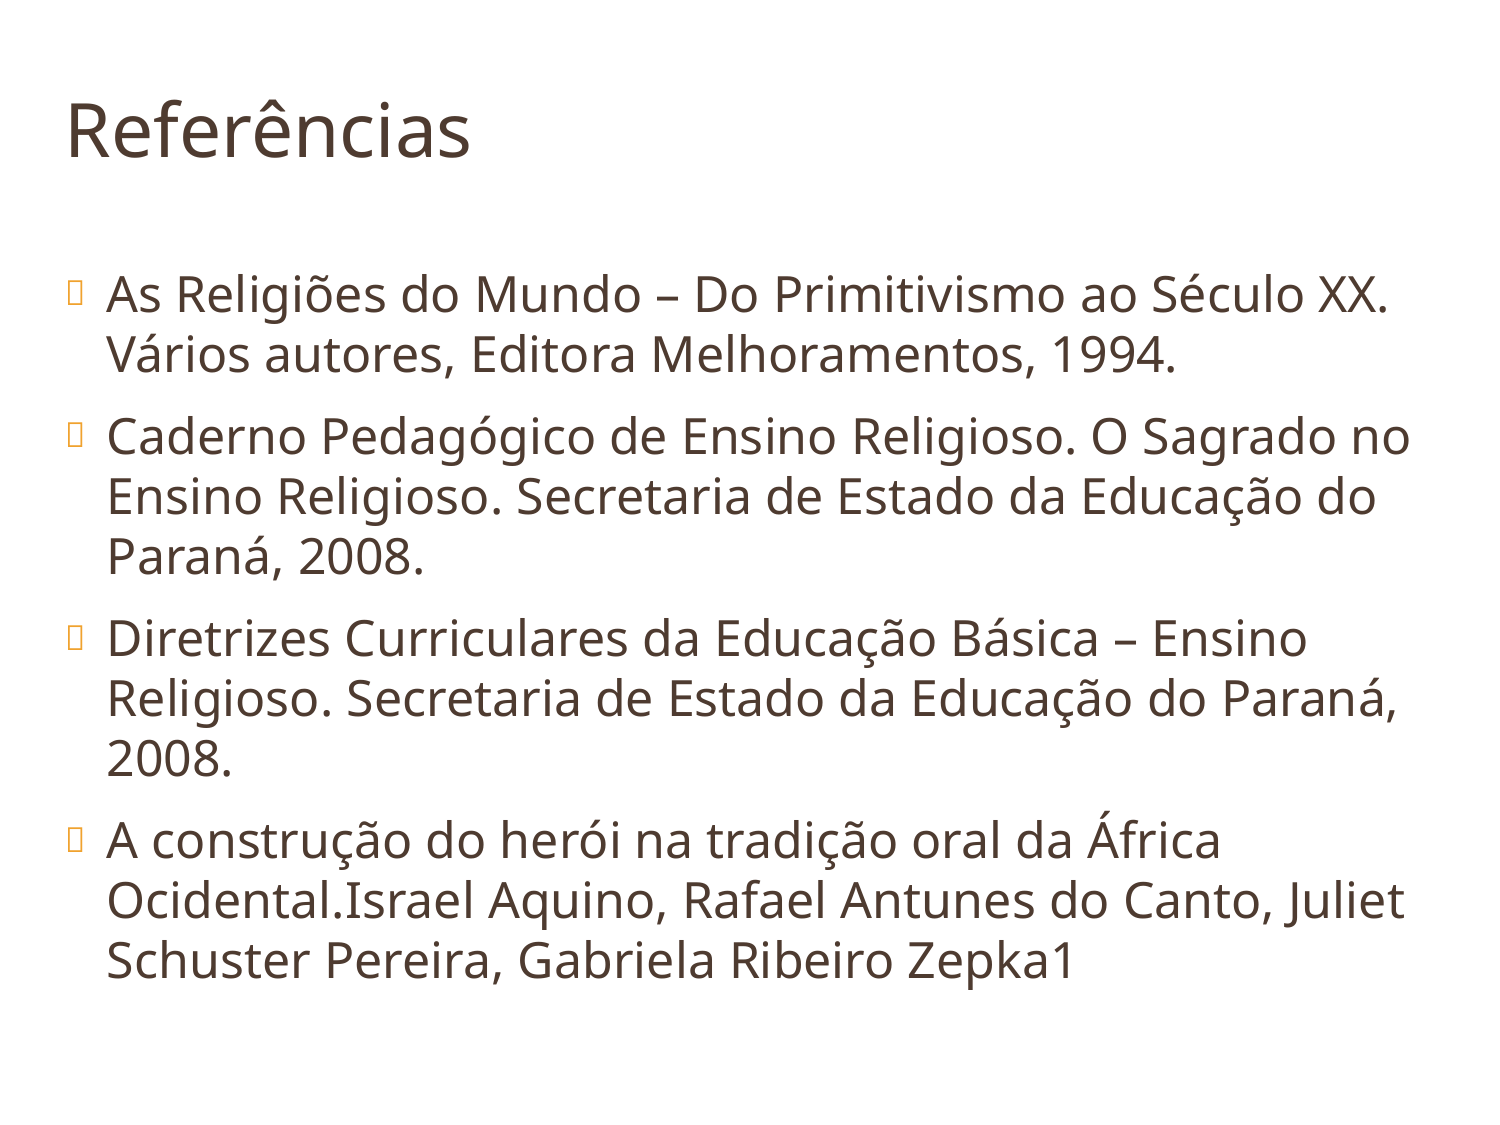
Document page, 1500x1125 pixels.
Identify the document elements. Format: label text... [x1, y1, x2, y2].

list As Religiões do Mundo – Do Primitivismo ao Século XX. Vários autores, Editora Melhoramentos, 1994. Caderno Pedagógico de Ensino Religioso. O Sagrado no Ensino Religioso. Secretaria de Estado da Educação do Paraná, 2008. Diretrizes Curriculares da Educação Básica – Ensino Religioso. Secretaria de Estado da Educação do Paraná, 2008. A construção do herói na tradição oral da África Ocidental.Israel Aquino, Rafael Antunes do Canto, Juliet Schuster Pereira, Gabriela Ribeiro Zepka1 [50, 254, 1475, 998]
title Referências [50, 75, 1475, 213]
